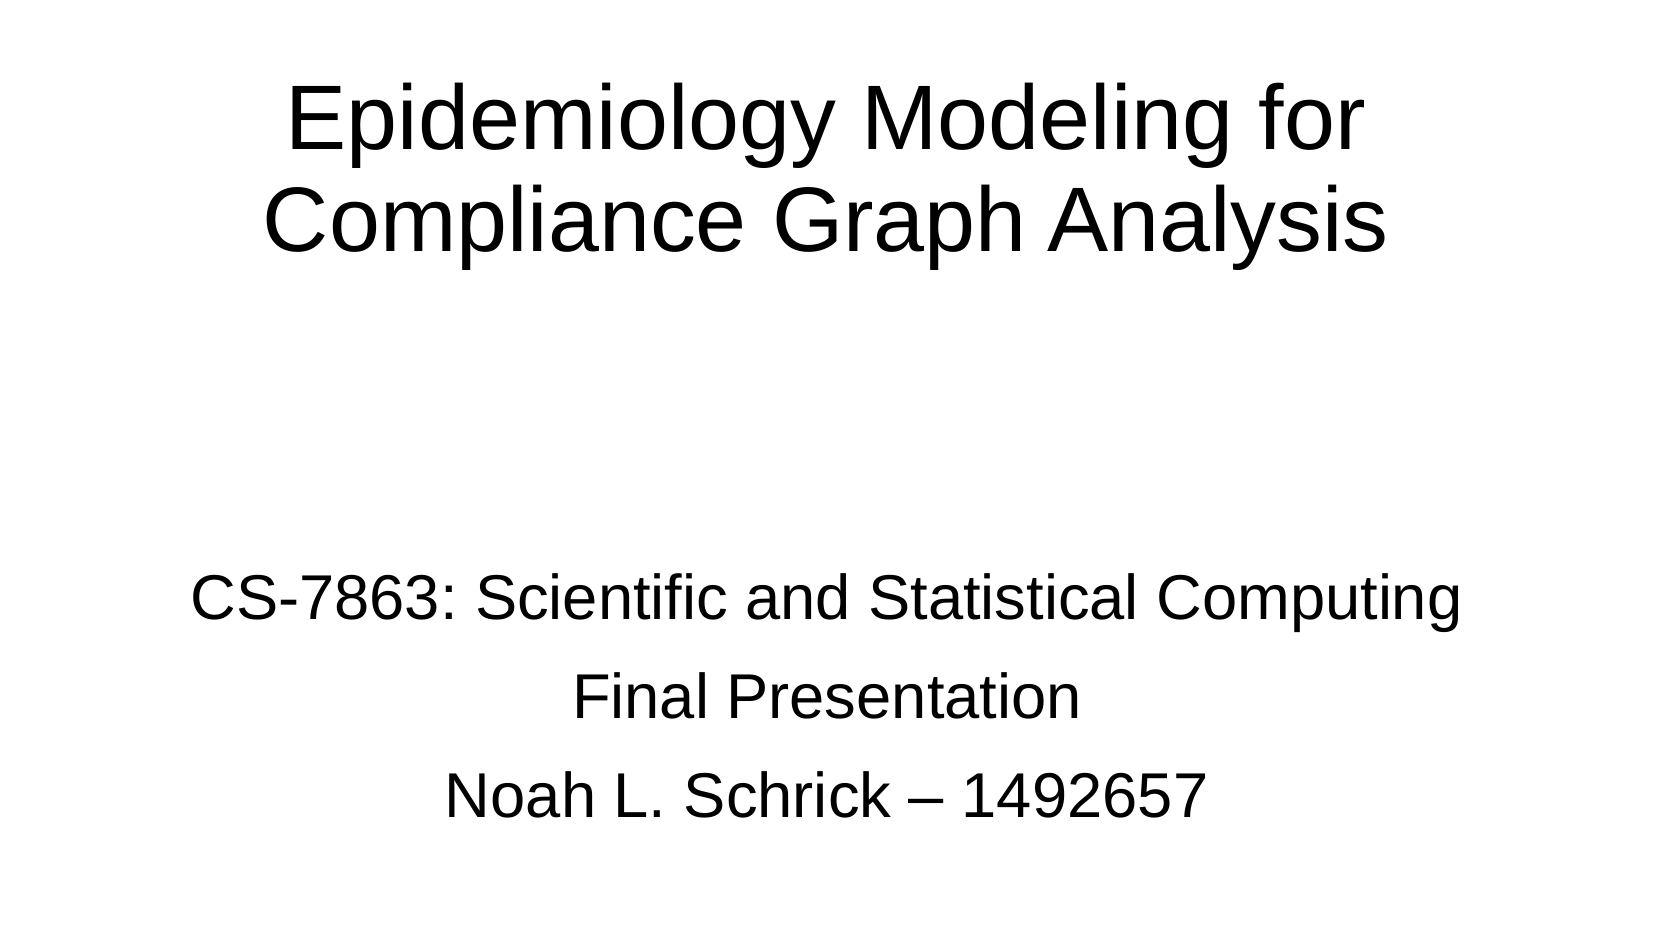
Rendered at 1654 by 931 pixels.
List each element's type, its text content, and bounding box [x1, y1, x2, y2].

title Epidemiology Modeling for Compliance Graph Analysis [82, 0, 1571, 338]
list CS-7863: Scientific and Statistical Computing Final Presentation Noah L. Schrick – 1492657 [49, 562, 1538, 833]
